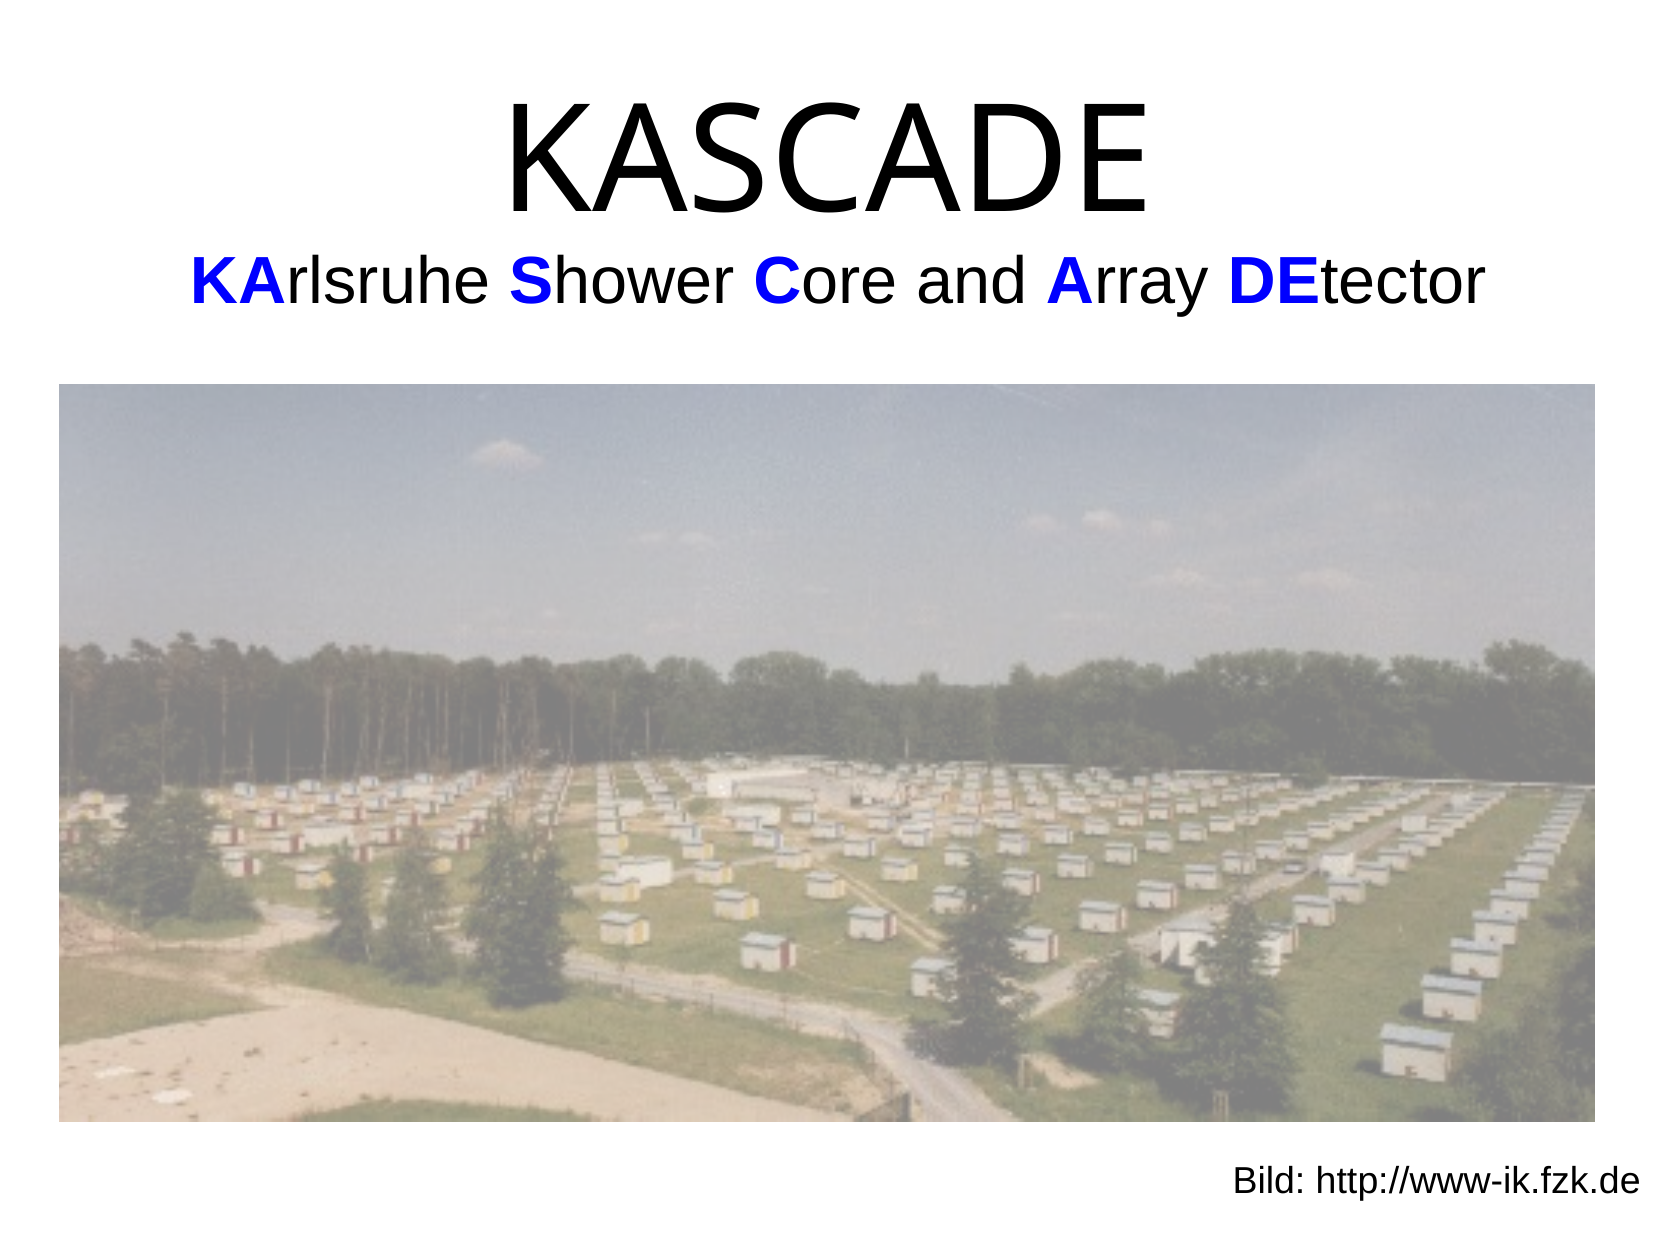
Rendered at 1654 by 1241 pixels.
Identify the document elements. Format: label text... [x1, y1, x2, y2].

text_box KArlsruhe Shower Core and Array DEtector [177, 235, 1501, 325]
title KASCADE [29, 49, 1625, 257]
text_box [47, 372, 1613, 1140]
text_box Bild: http://www-ik.fzk.de [1217, 1151, 1654, 1209]
